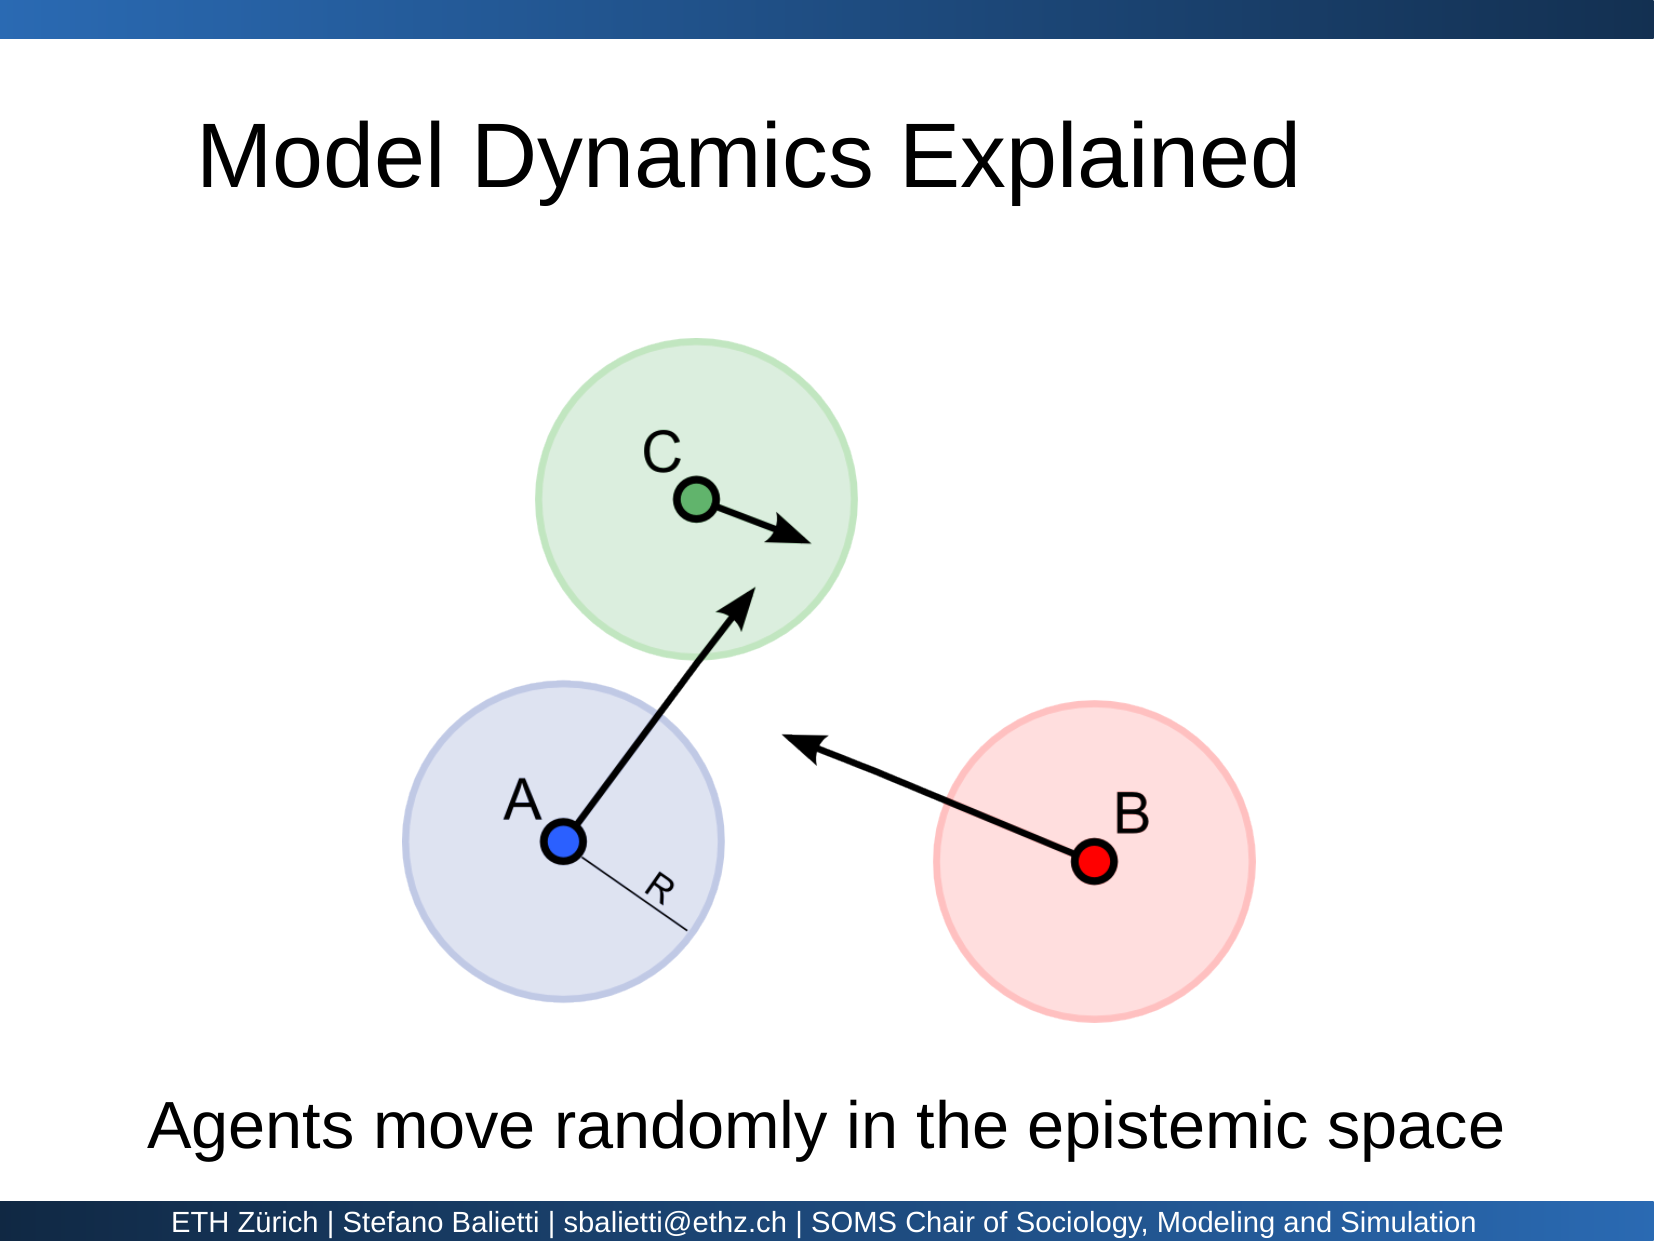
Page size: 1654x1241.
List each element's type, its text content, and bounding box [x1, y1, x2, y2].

picture [402, 338, 1256, 1024]
title Model Dynamics Explained [0, 105, 1501, 208]
text_box Agents move randomly in the epistemic space [132, 1081, 1526, 1172]
